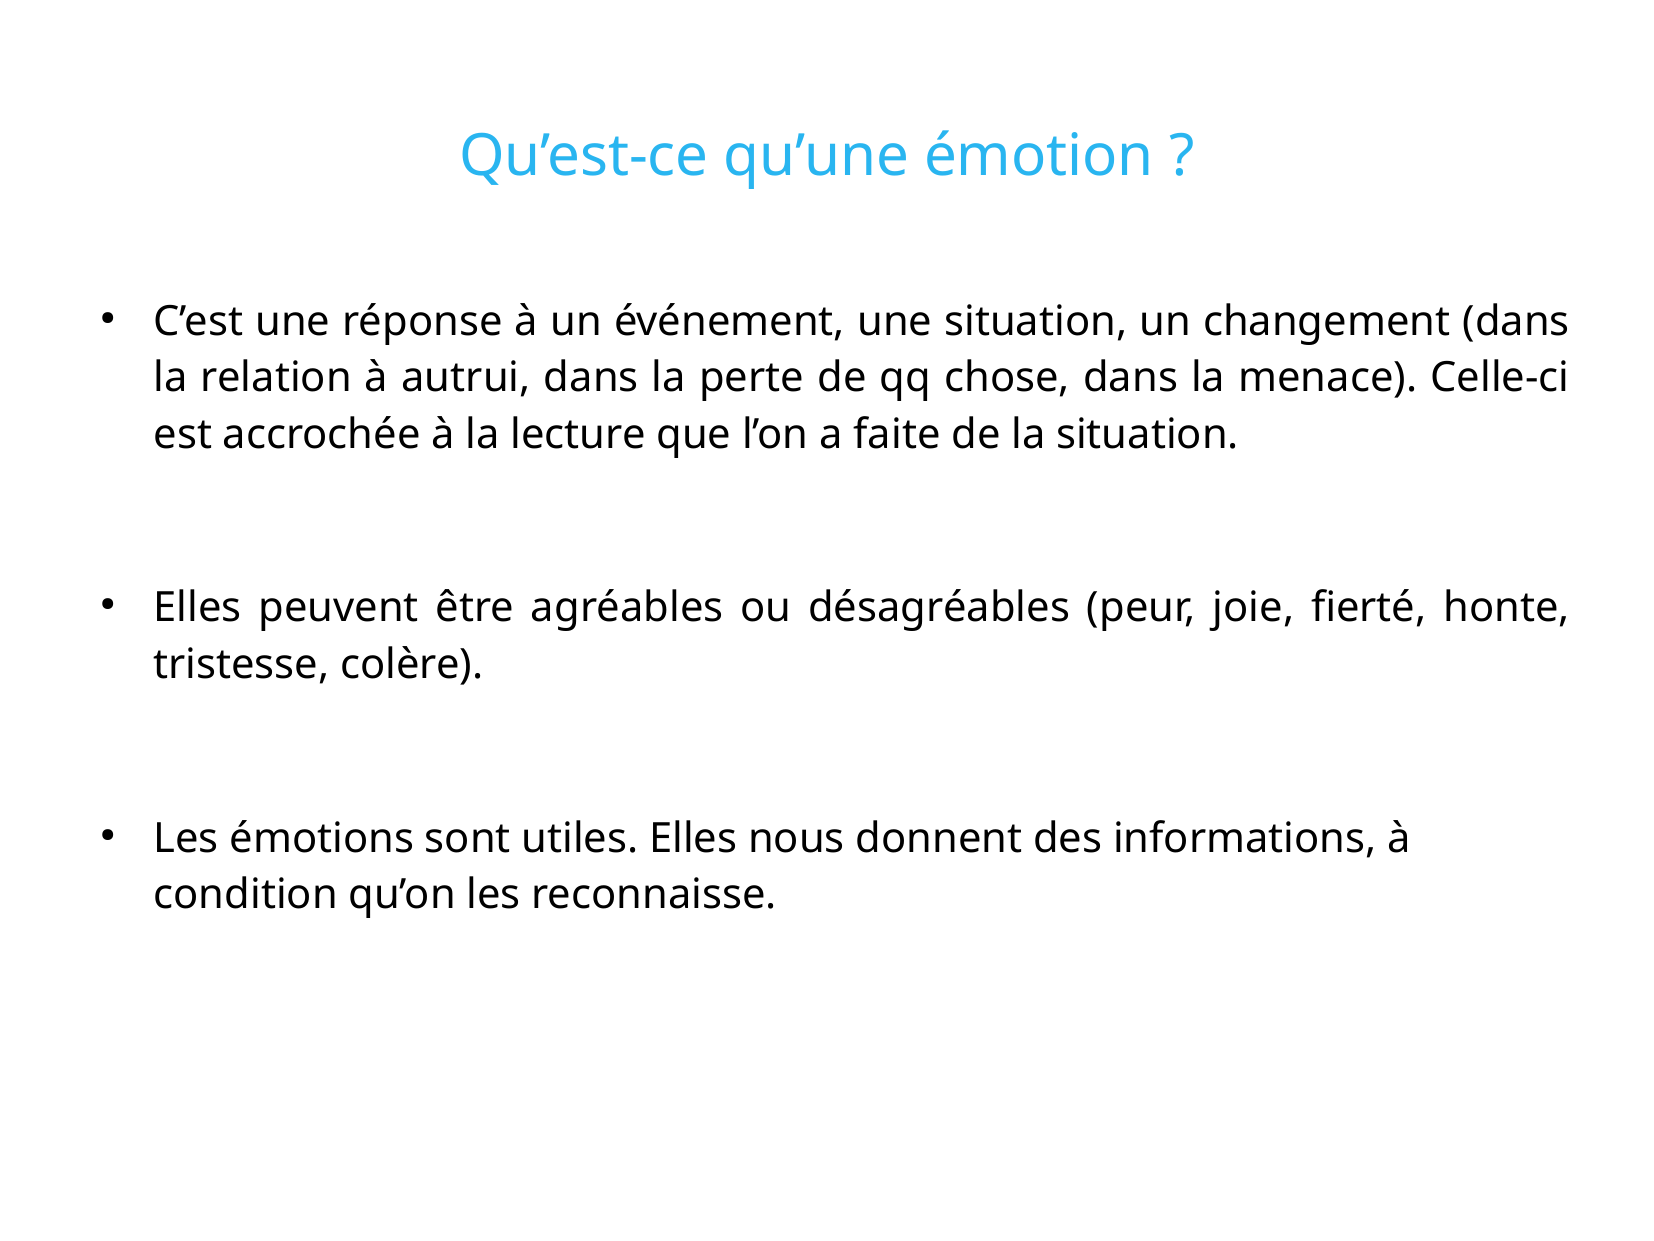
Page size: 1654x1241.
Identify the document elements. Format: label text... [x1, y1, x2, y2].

title Qu’est-ce qu’une émotion ? [82, 49, 1571, 257]
list C’est une réponse à un événement, une situation, un changement (dans la relation à autrui, dans la perte de qq chose, dans la menace). Celle-ci est accrochée à la lecture que l’on a faite de la situation. Elles peuvent être agréables ou désagréables (peur, joie, fierté, honte, tristesse, colère). Les émotions sont utiles. Elles nous donnent des informations, à condition qu’on les reconnaisse. [82, 290, 1571, 1010]
